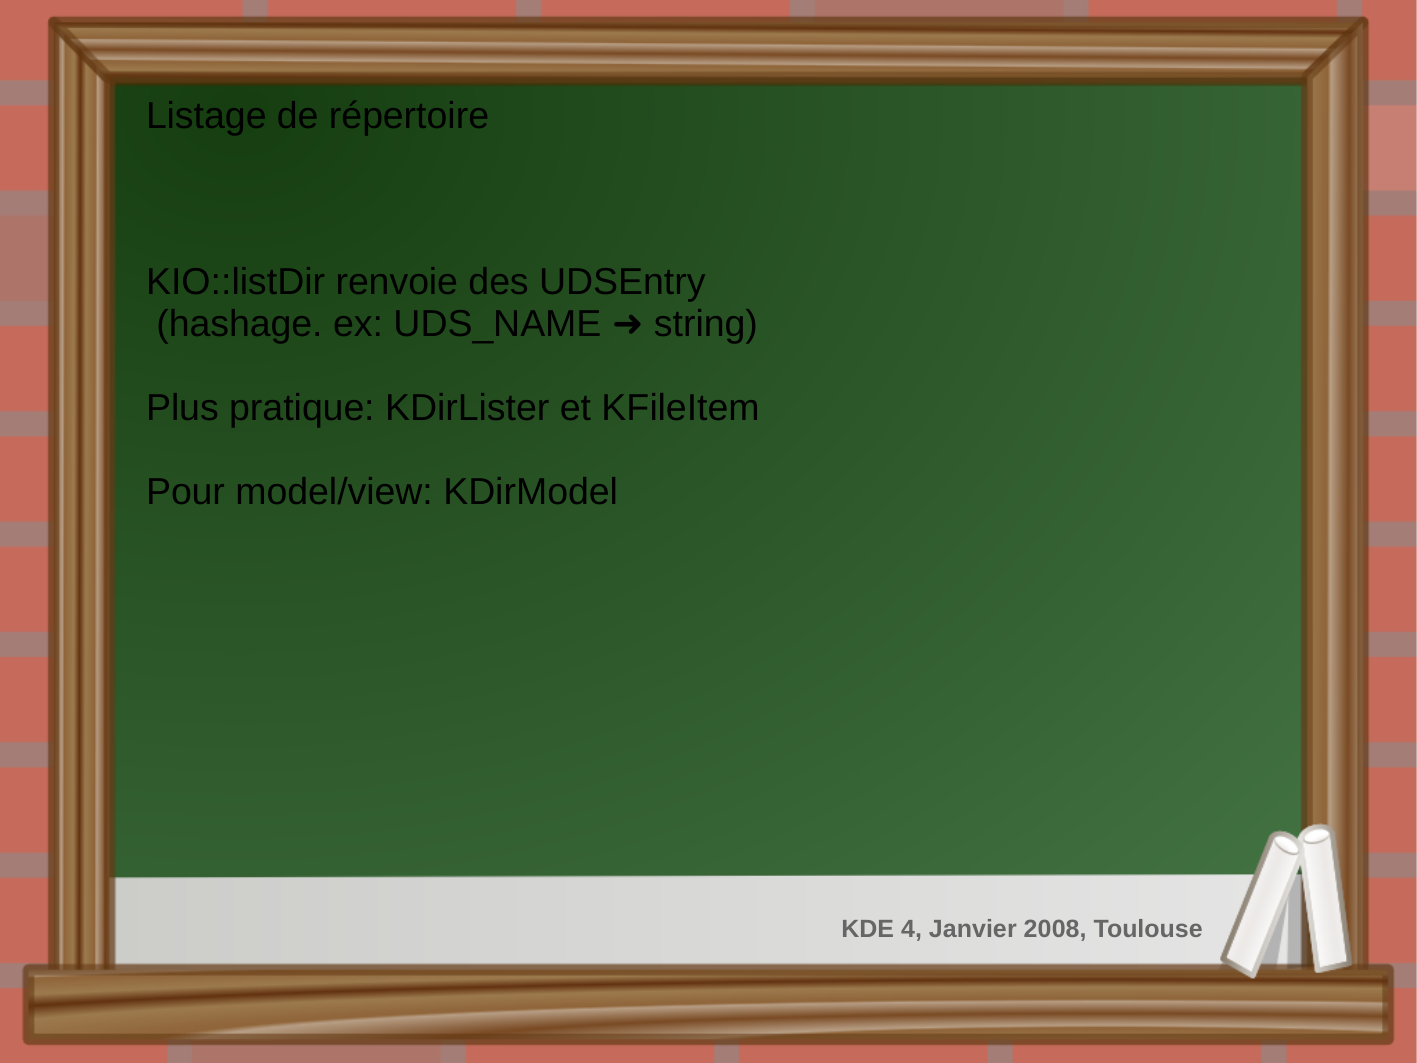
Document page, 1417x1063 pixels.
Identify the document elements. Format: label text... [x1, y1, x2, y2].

picture [0, 0, 1417, 1063]
text_box Listage de répertoire [131, 87, 1313, 145]
text_box KIO::listDir renvoie des UDSEntry (hashage. ex: UDS_NAME ➜ string) Plus pratique: KDirLister et KFileItem Pour model/view: KDirModel [131, 253, 1284, 520]
